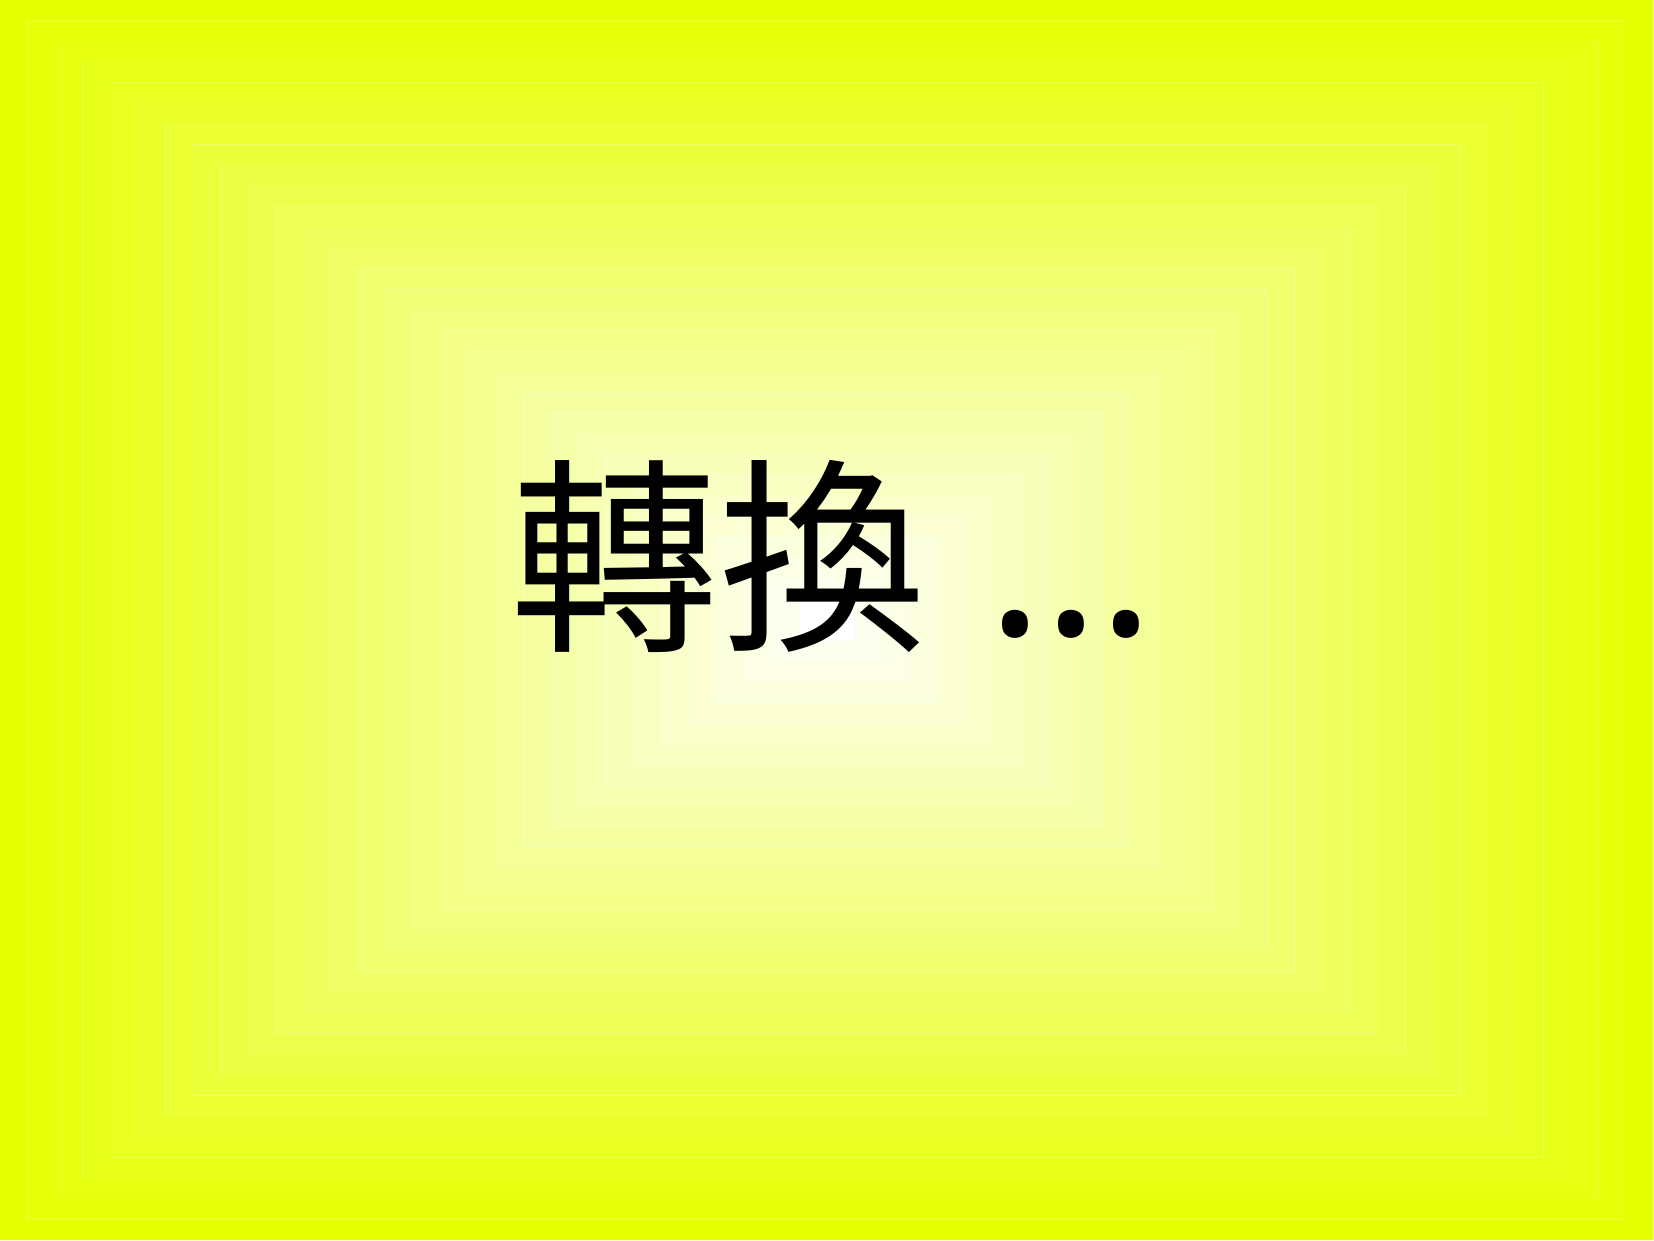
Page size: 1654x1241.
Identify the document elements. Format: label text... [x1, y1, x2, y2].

title 轉換... [88, 441, 1577, 650]
